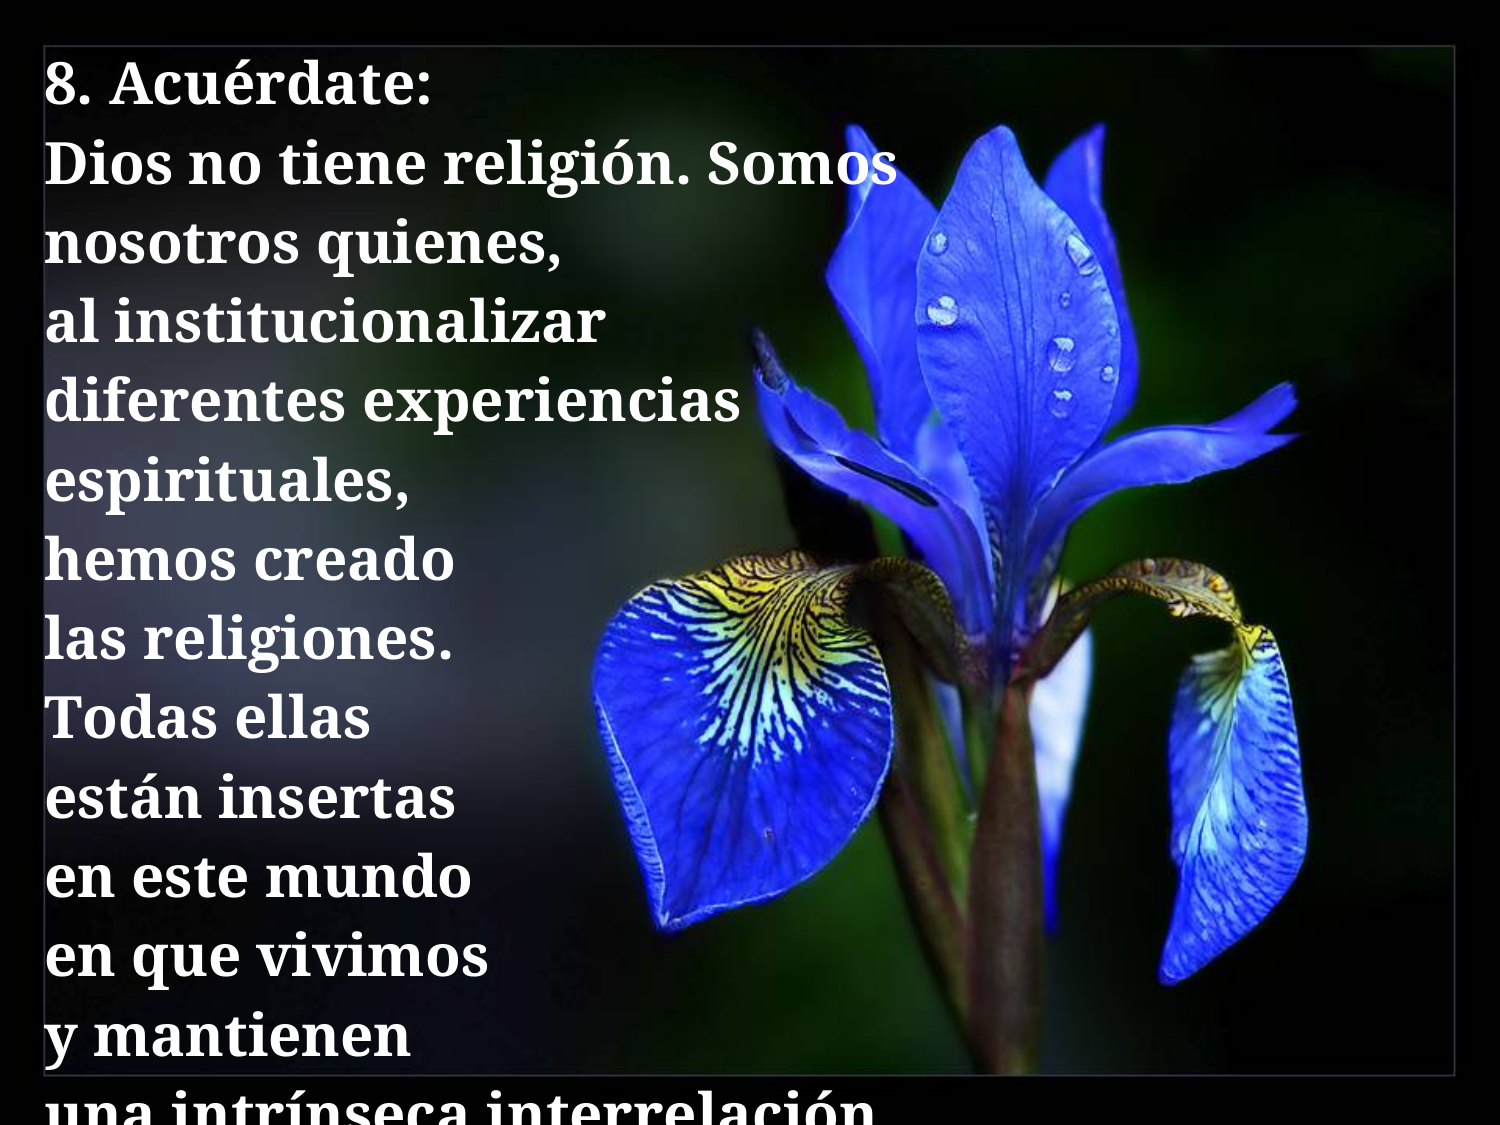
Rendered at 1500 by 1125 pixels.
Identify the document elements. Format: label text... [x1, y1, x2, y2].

picture [0, 0, 1500, 1125]
text_box 8. Acuérdate: Dios no tiene religión. Somos nosotros quienes, al institucionalizar diferentes experiencias espirituales, hemos creado las religiones. Todas ellas están insertas en este mundo en que vivimos y mantienen una intrínseca interrelación. [29, 35, 916, 1125]
